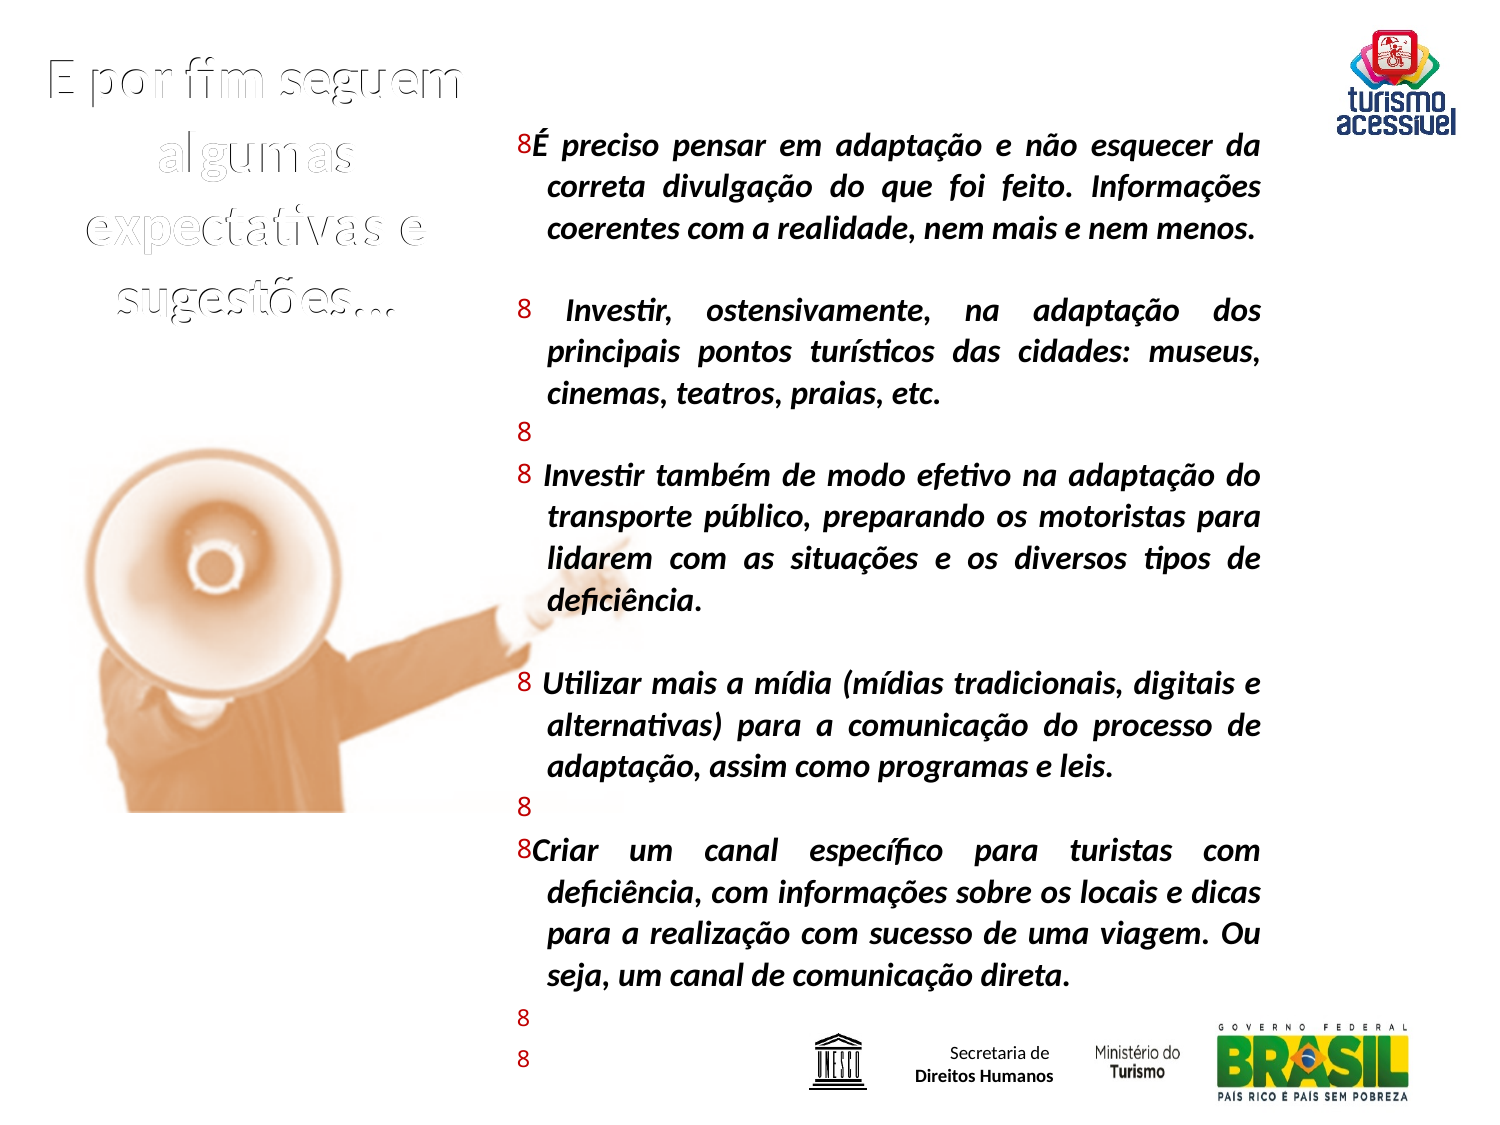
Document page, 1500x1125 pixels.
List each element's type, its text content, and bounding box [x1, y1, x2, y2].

text_box É preciso pensar em adaptação e não esquecer da correta divulgação do que foi feito. Informações coerentes com a realidade, nem mais e nem menos. Investir, ostensivamente, na adaptação dos principais pontos turísticos das cidades: museus, cinemas, teatros, praias, etc. Investir também de modo efetivo na adaptação do transporte público, preparando os motoristas para lidarem com as situações e os diversos tipos de deficiência. Utilizar mais a mídia (mídias tradicionais, digitais e alternativas) para a comunicação do processo de adaptação, assim como programas e leis. Criar um canal específico para turistas com deficiência, com informações sobre os locais e dicas para a realização com sucesso de uma viagem. Ou seja, um canal de comunicação direta. [502, 114, 1277, 1084]
picture [36, 435, 502, 813]
text_box E por fim seguem algumas expectativas e sugestões... [0, 31, 518, 338]
